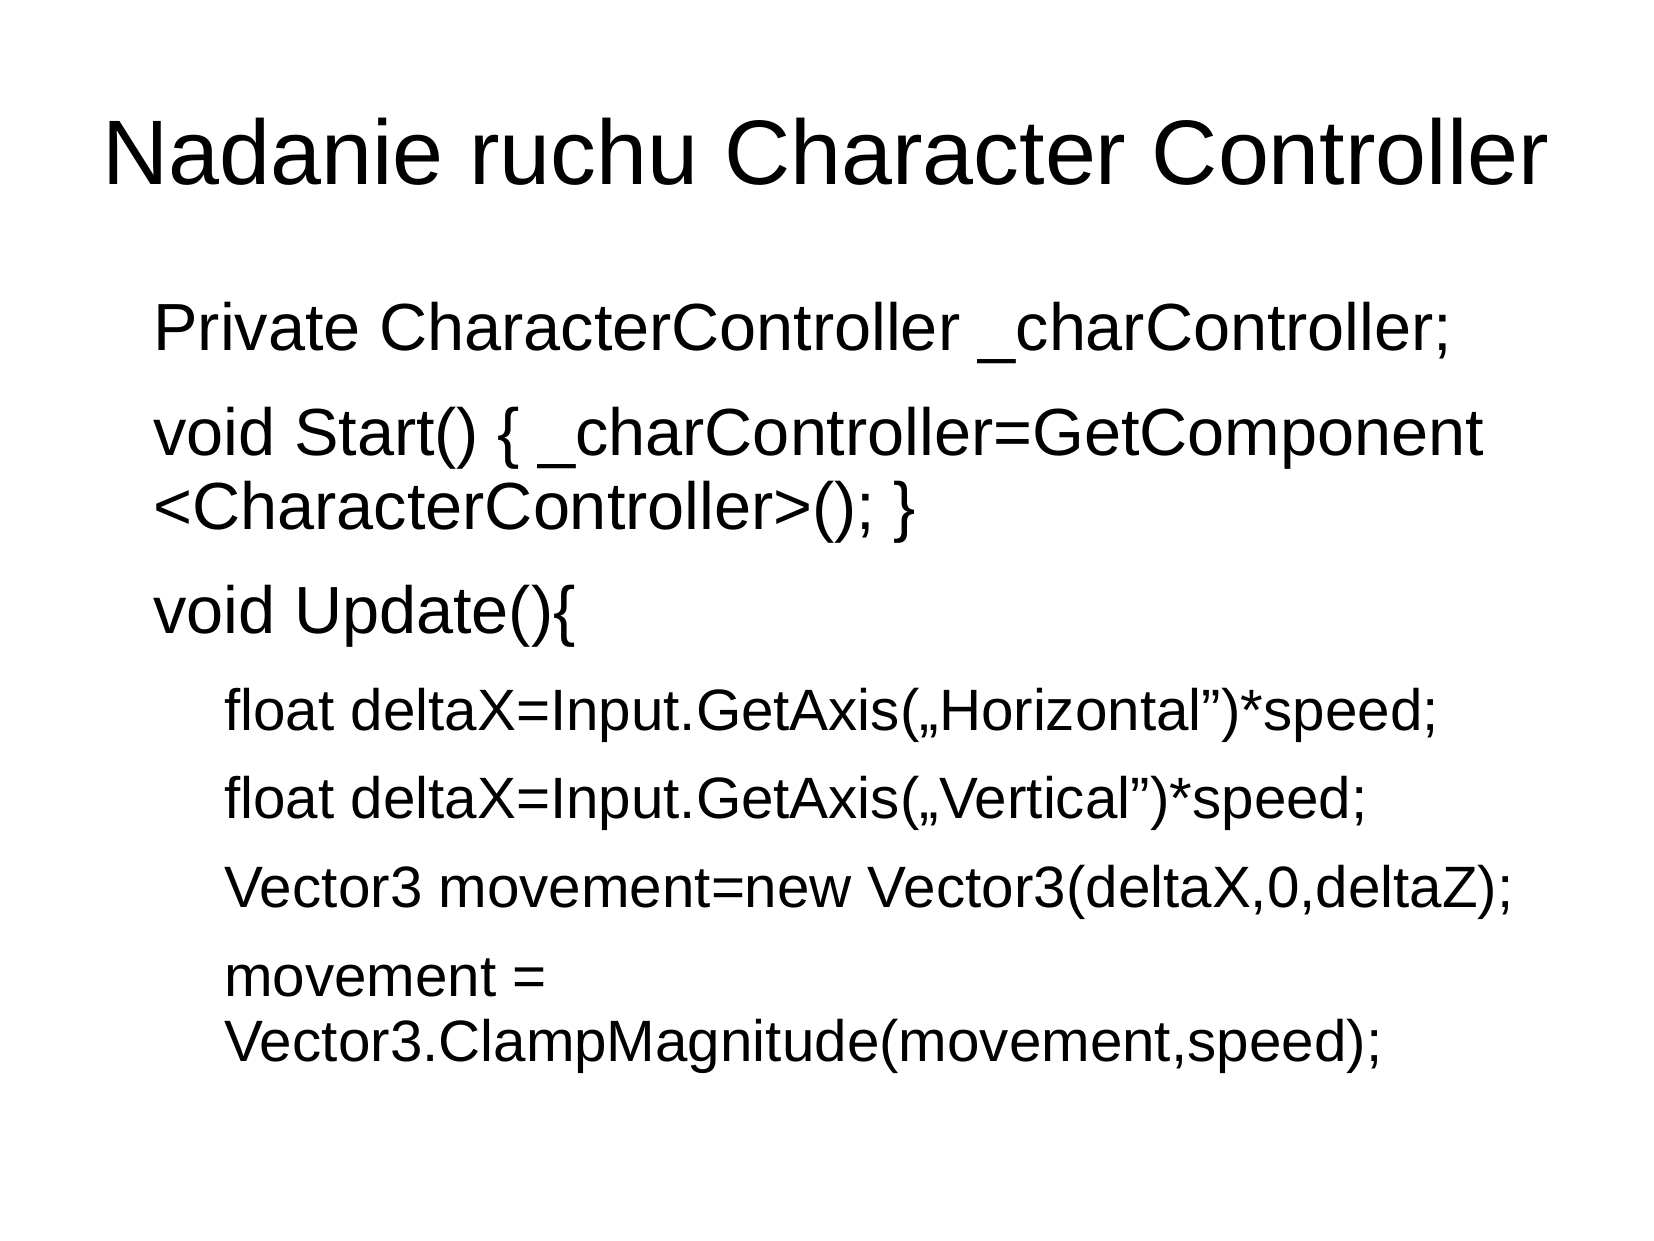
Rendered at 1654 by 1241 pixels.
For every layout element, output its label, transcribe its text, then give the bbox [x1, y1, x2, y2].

list Private CharacterController _charController; void Start() { _charController=GetComponent <CharacterController>(); } void Update(){ float deltaX=Input.GetAxis(„Horizontal”)*speed; float deltaX=Input.GetAxis(„Vertical”)*speed; Vector3 movement=new Vector3(deltaX,0,deltaZ); movement = Vector3.ClampMagnitude(movement,speed); [82, 290, 1571, 1074]
title Nadanie ruchu Character Controller [82, 49, 1571, 257]
